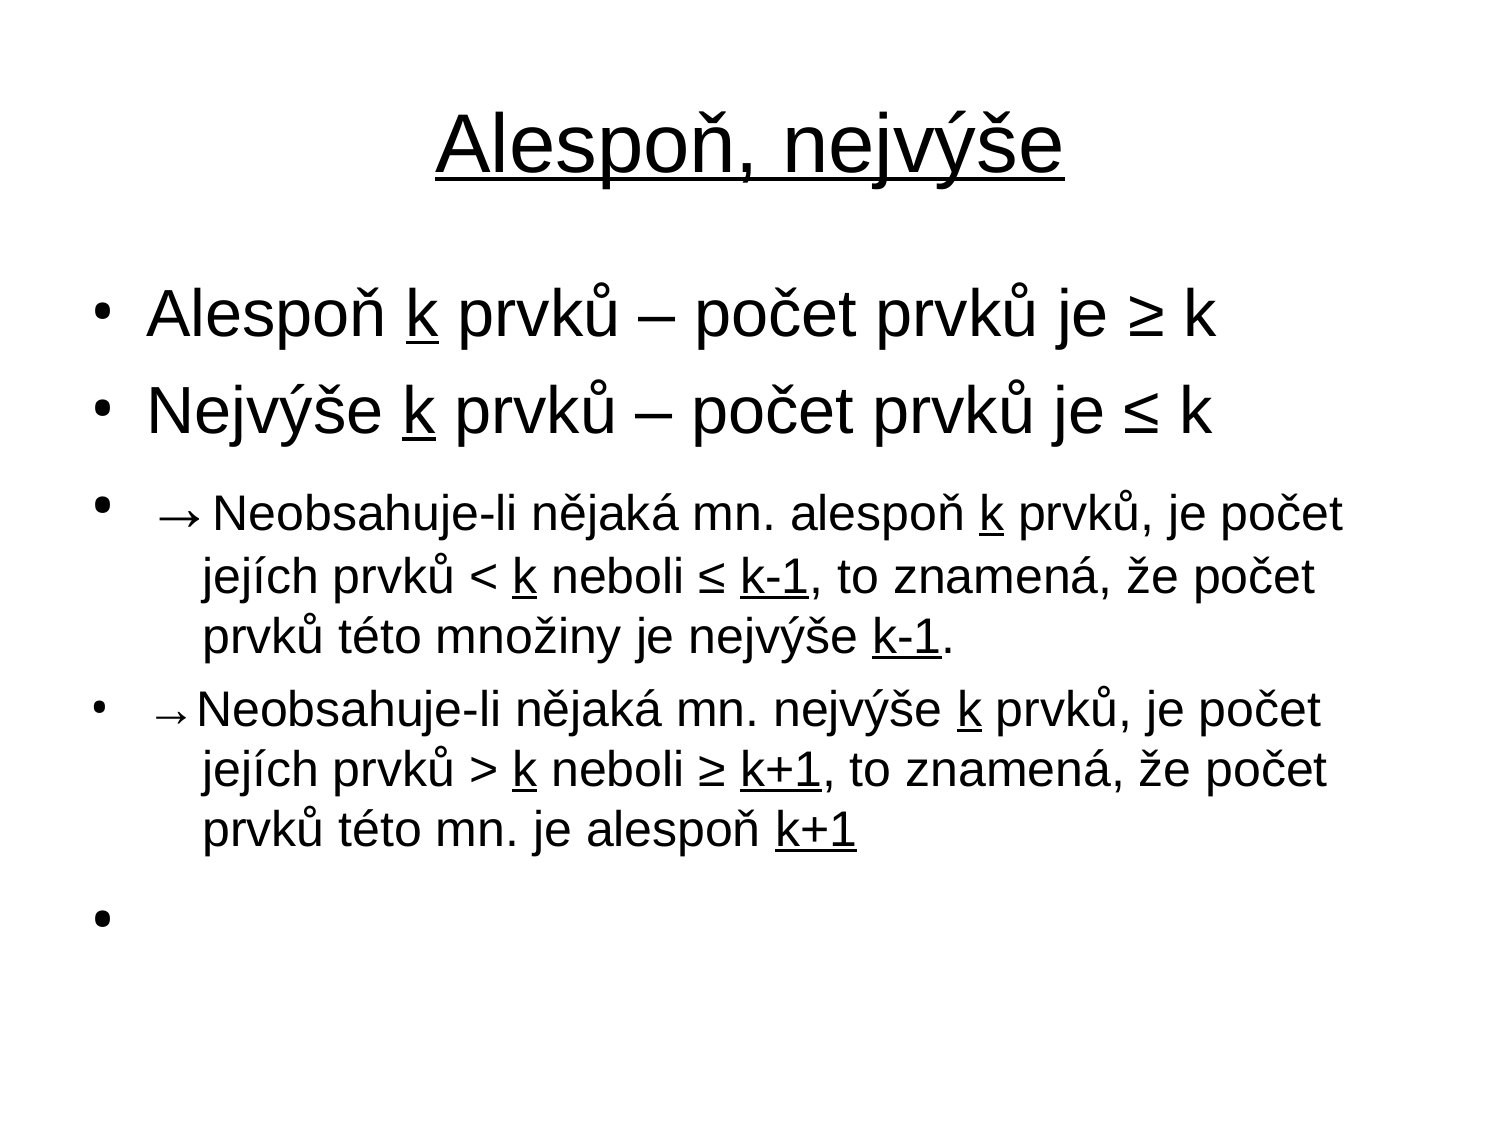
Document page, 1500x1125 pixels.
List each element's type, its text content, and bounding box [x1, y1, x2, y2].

list Alespoň k prvků – počet prvků je ≥ k Nejvýše k prvků – počet prvků je ≤ k →Neobsahuje-li nějaká mn. alespoň k prvků, je počet jejích prvků < k neboli ≤ k-1, to znamená, že počet prvků této množiny je nejvýše k-1. →Neobsahuje-li nějaká mn. nejvýše k prvků, je počet jejích prvků > k neboli ≥ k+1, to znamená, že počet prvků této mn. je alespoň k+1 [75, 262, 1426, 1005]
title Alespoň, nejvýše [75, 45, 1426, 233]
